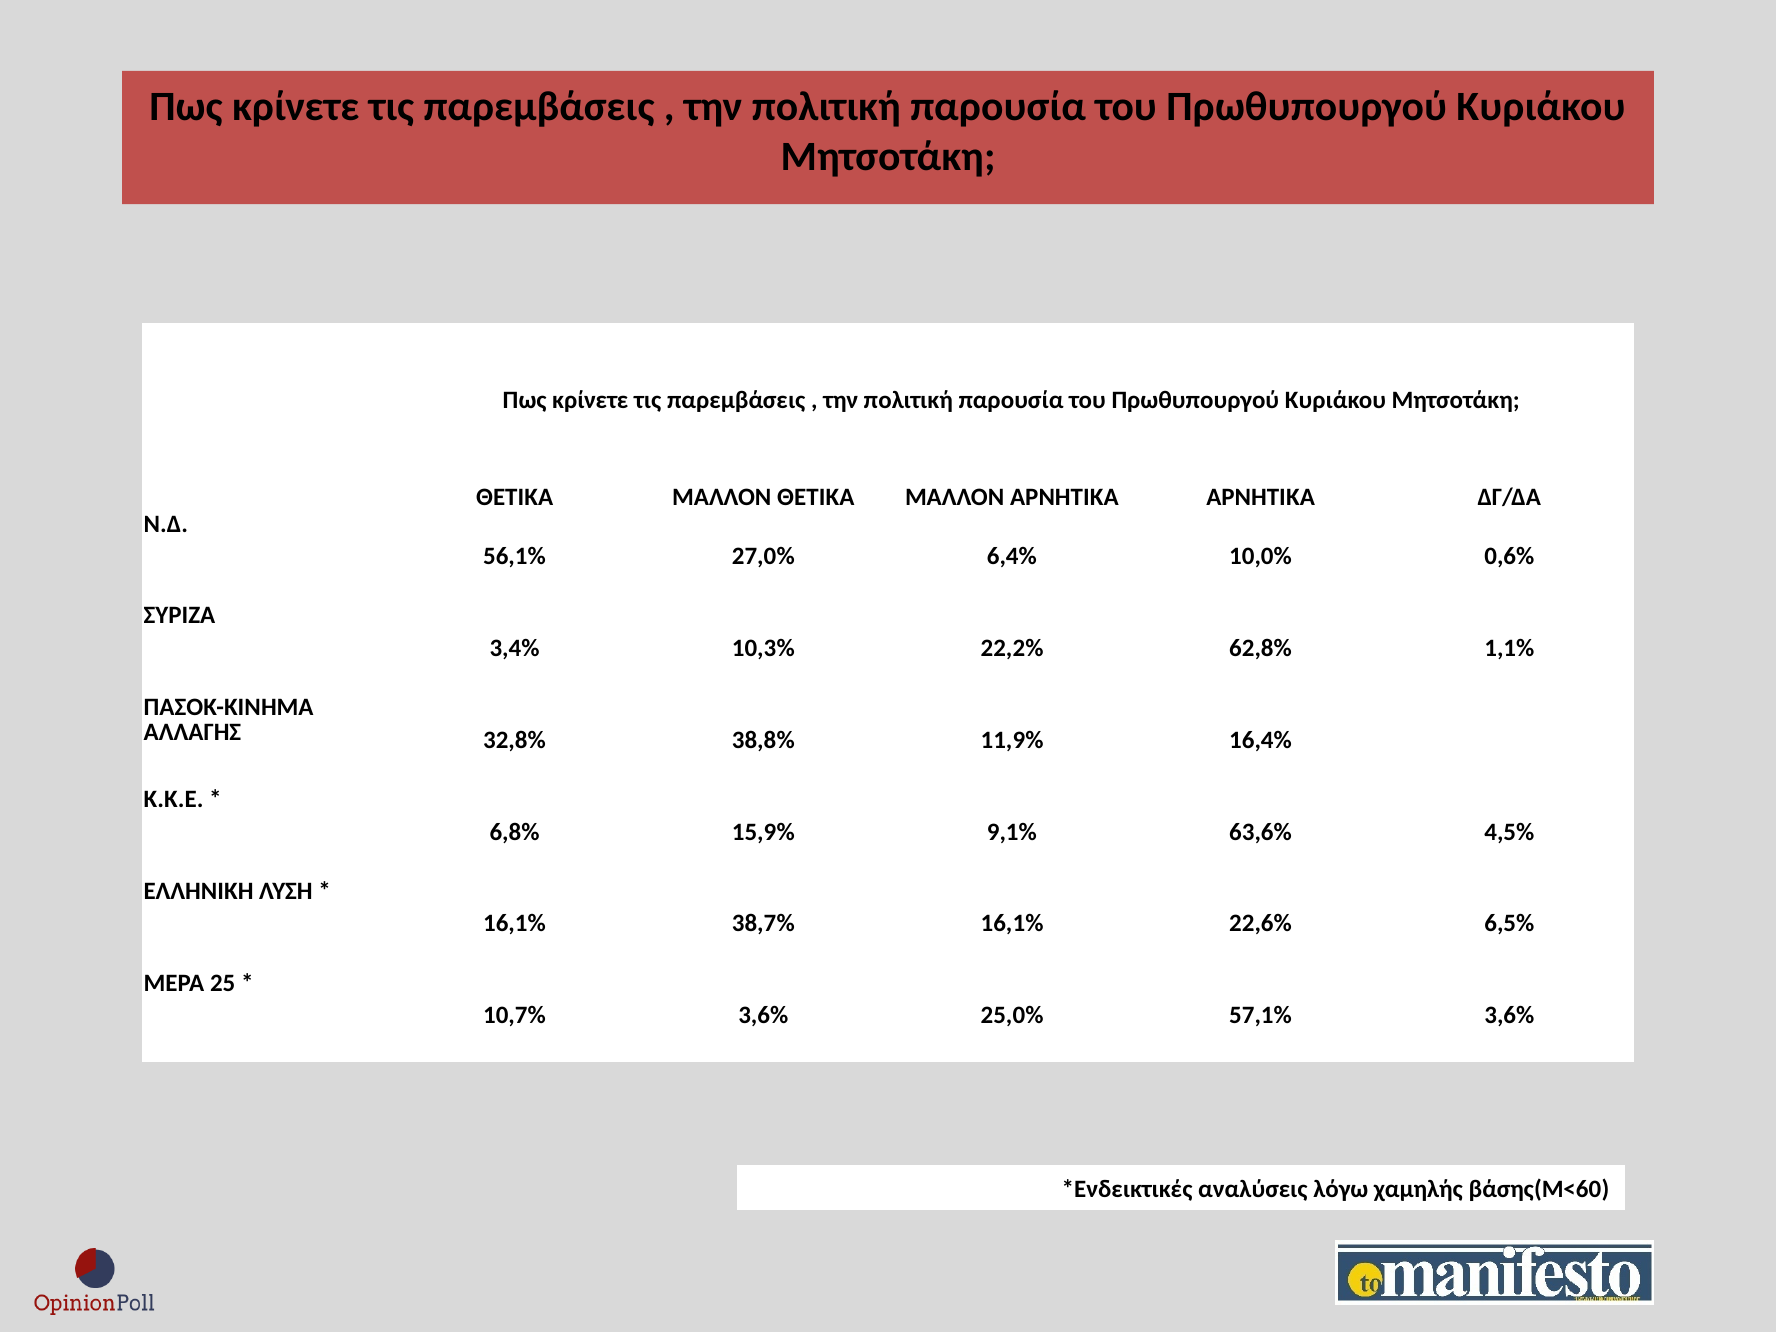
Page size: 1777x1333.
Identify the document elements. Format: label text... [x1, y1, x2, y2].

table_cell Κ.Κ.Ε. * [142, 787, 390, 879]
table_cell 22,2% [888, 604, 1136, 695]
table_cell 3,6% [1385, 971, 1634, 1062]
table_cell ΜΕΡΑ 25 * [142, 971, 390, 1062]
table_cell ΣΥΡΙΖΑ [142, 604, 390, 695]
table_cell ΘΕΤΙΚΑ [390, 415, 639, 512]
table_header [142, 323, 390, 512]
table_cell 32,8% [390, 695, 639, 787]
picture [29, 1243, 160, 1316]
table_cell 10,0% [1136, 512, 1385, 604]
table_cell 4,5% [1385, 787, 1634, 879]
table_cell 63,6% [1136, 787, 1385, 879]
table_cell 10,7% [390, 971, 639, 1062]
table_cell 38,8% [639, 695, 888, 787]
table_cell 38,7% [639, 879, 888, 971]
table_cell 6,8% [390, 787, 639, 879]
table_header Πως κρίνετε τις παρεμβάσεις , την πολιτική παρουσία του Πρωθυπουργού Κυριάκου Μητσοτάκη; [390, 323, 1634, 415]
table_cell ΔΓ/ΔΑ [1385, 415, 1634, 512]
table_cell ΠΑΣΟΚ-ΚΙΝΗΜΑ ΑΛΛΑΓΗΣ [142, 695, 390, 787]
table_cell 9,1% [888, 787, 1136, 879]
table_cell 56,1% [390, 512, 639, 604]
table_cell 3,6% [639, 971, 888, 1062]
table_cell 1,1% [1385, 604, 1634, 695]
table_cell 22,6% [1136, 879, 1385, 971]
table_cell 57,1% [1136, 971, 1385, 1062]
table_cell ΜΑΛΛΟΝ ΑΡΝΗΤΙΚΑ [888, 415, 1136, 512]
table_cell 6,5% [1385, 879, 1634, 971]
table_cell 16,1% [390, 879, 639, 971]
table_cell 15,9% [639, 787, 888, 879]
table_cell 3,4% [390, 604, 639, 695]
table_cell 25,0% [888, 971, 1136, 1062]
text_box *Ενδεικτικές αναλύσεις λόγω χαμηλής βάσης(Μ<60) [737, 1165, 1625, 1210]
table_cell 11,9% [888, 695, 1136, 787]
table_cell Ν.Δ. [142, 512, 390, 604]
table_cell ΑΡΝΗΤΙΚΑ [1136, 415, 1385, 512]
table_cell ΜΑΛΛΟΝ ΘΕΤΙΚΑ [639, 415, 888, 512]
picture [1335, 1240, 1654, 1305]
table_cell [1385, 695, 1634, 787]
table_cell 16,4% [1136, 695, 1385, 787]
table_cell 6,4% [888, 512, 1136, 604]
table_cell 62,8% [1136, 604, 1385, 695]
table_cell 0,6% [1385, 512, 1634, 604]
table_cell 10,3% [639, 604, 888, 695]
title Πως κρίνετε τις παρεμβάσεις , την πολιτική παρουσία του Πρωθυπουργού Κυριάκου Μητσοτάκη; [122, 70, 1654, 205]
table_cell ΕΛΛΗΝΙΚΗ ΛΥΣΗ * [142, 879, 390, 971]
table_cell 27,0% [639, 512, 888, 604]
table_cell 16,1% [888, 879, 1136, 971]
